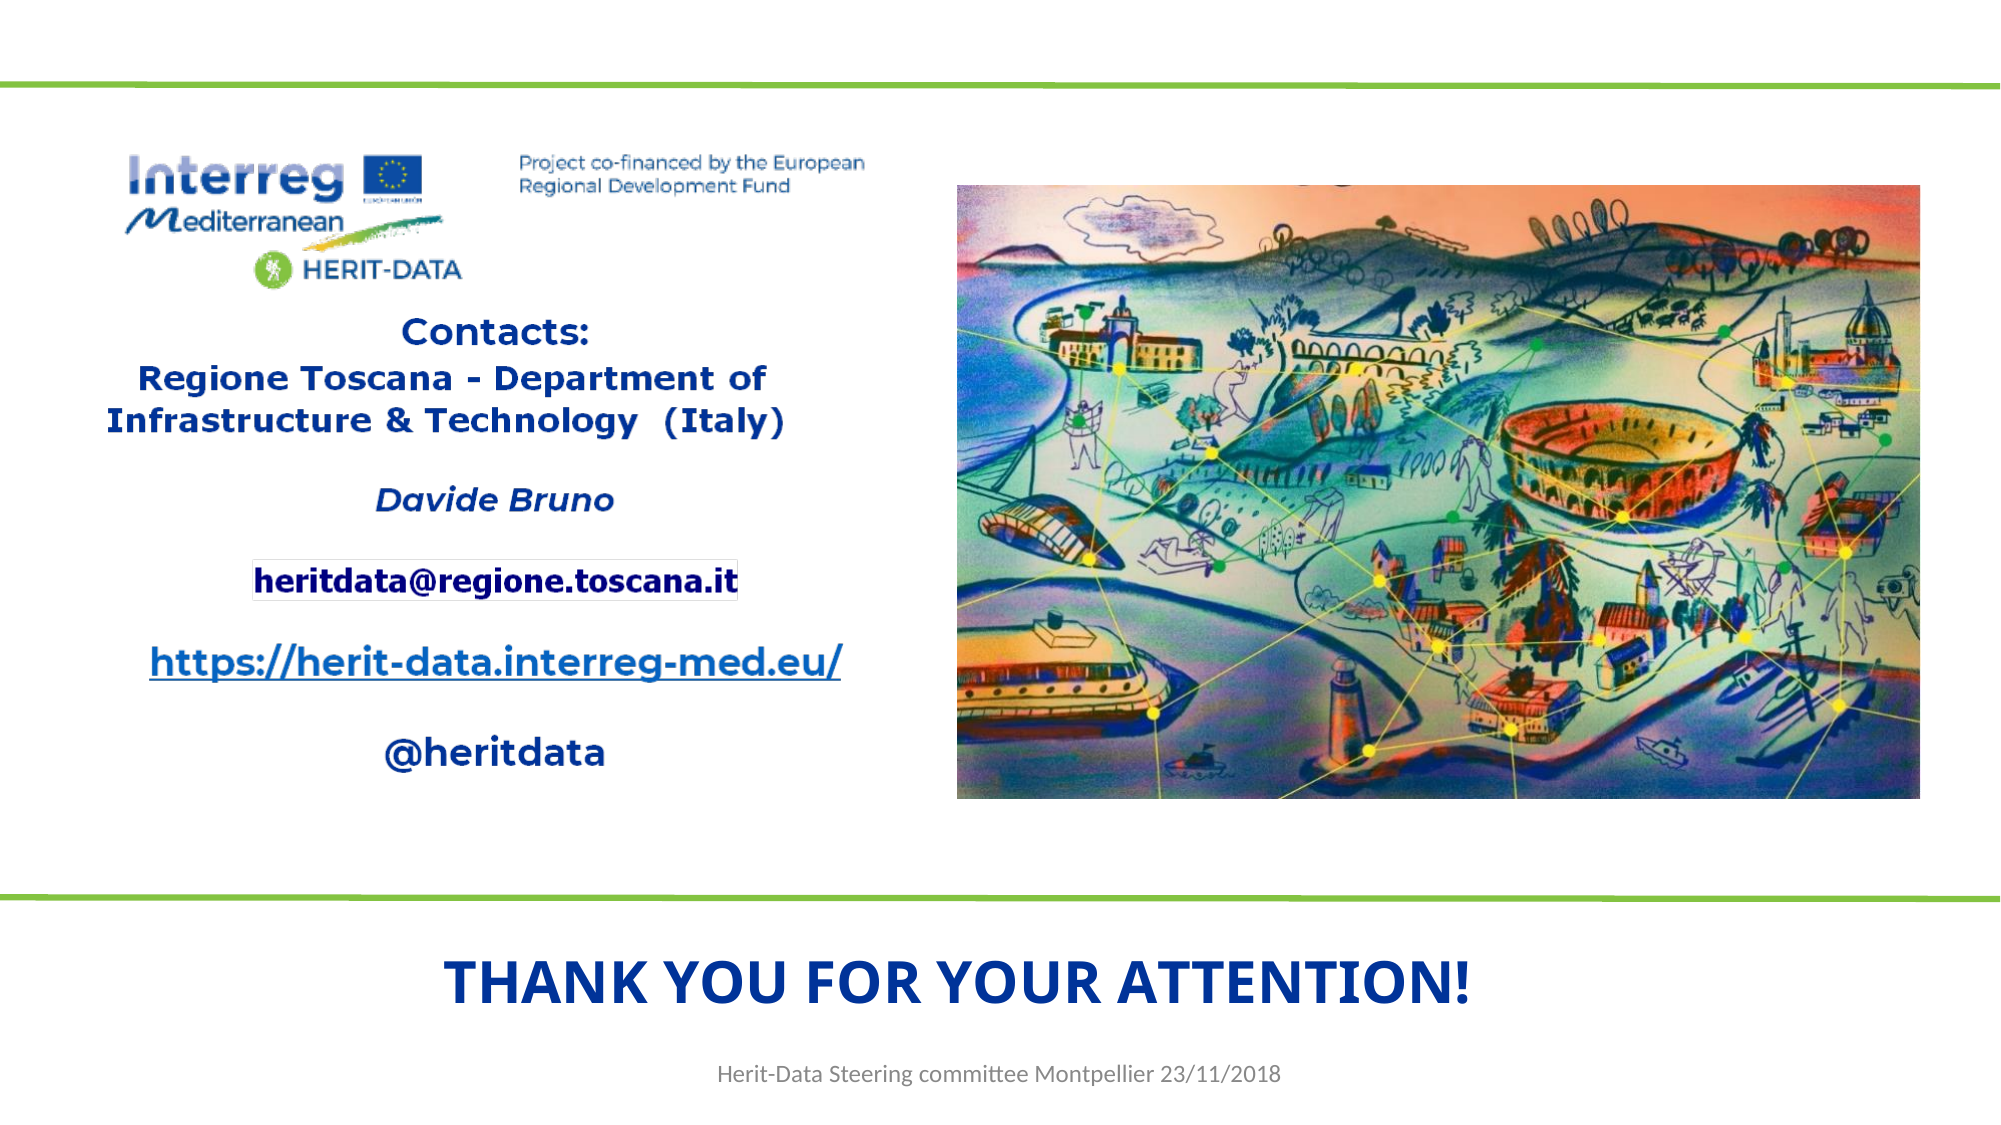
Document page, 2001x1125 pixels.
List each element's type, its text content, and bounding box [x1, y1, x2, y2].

text_box THANK YOU FOR YOUR ATTENTION! [0, 945, 1958, 1079]
picture [71, 117, 921, 867]
text_box Herit-Data Steering committee Montpellier 23/11/2018 [662, 1042, 1338, 1103]
picture [957, 185, 1921, 799]
